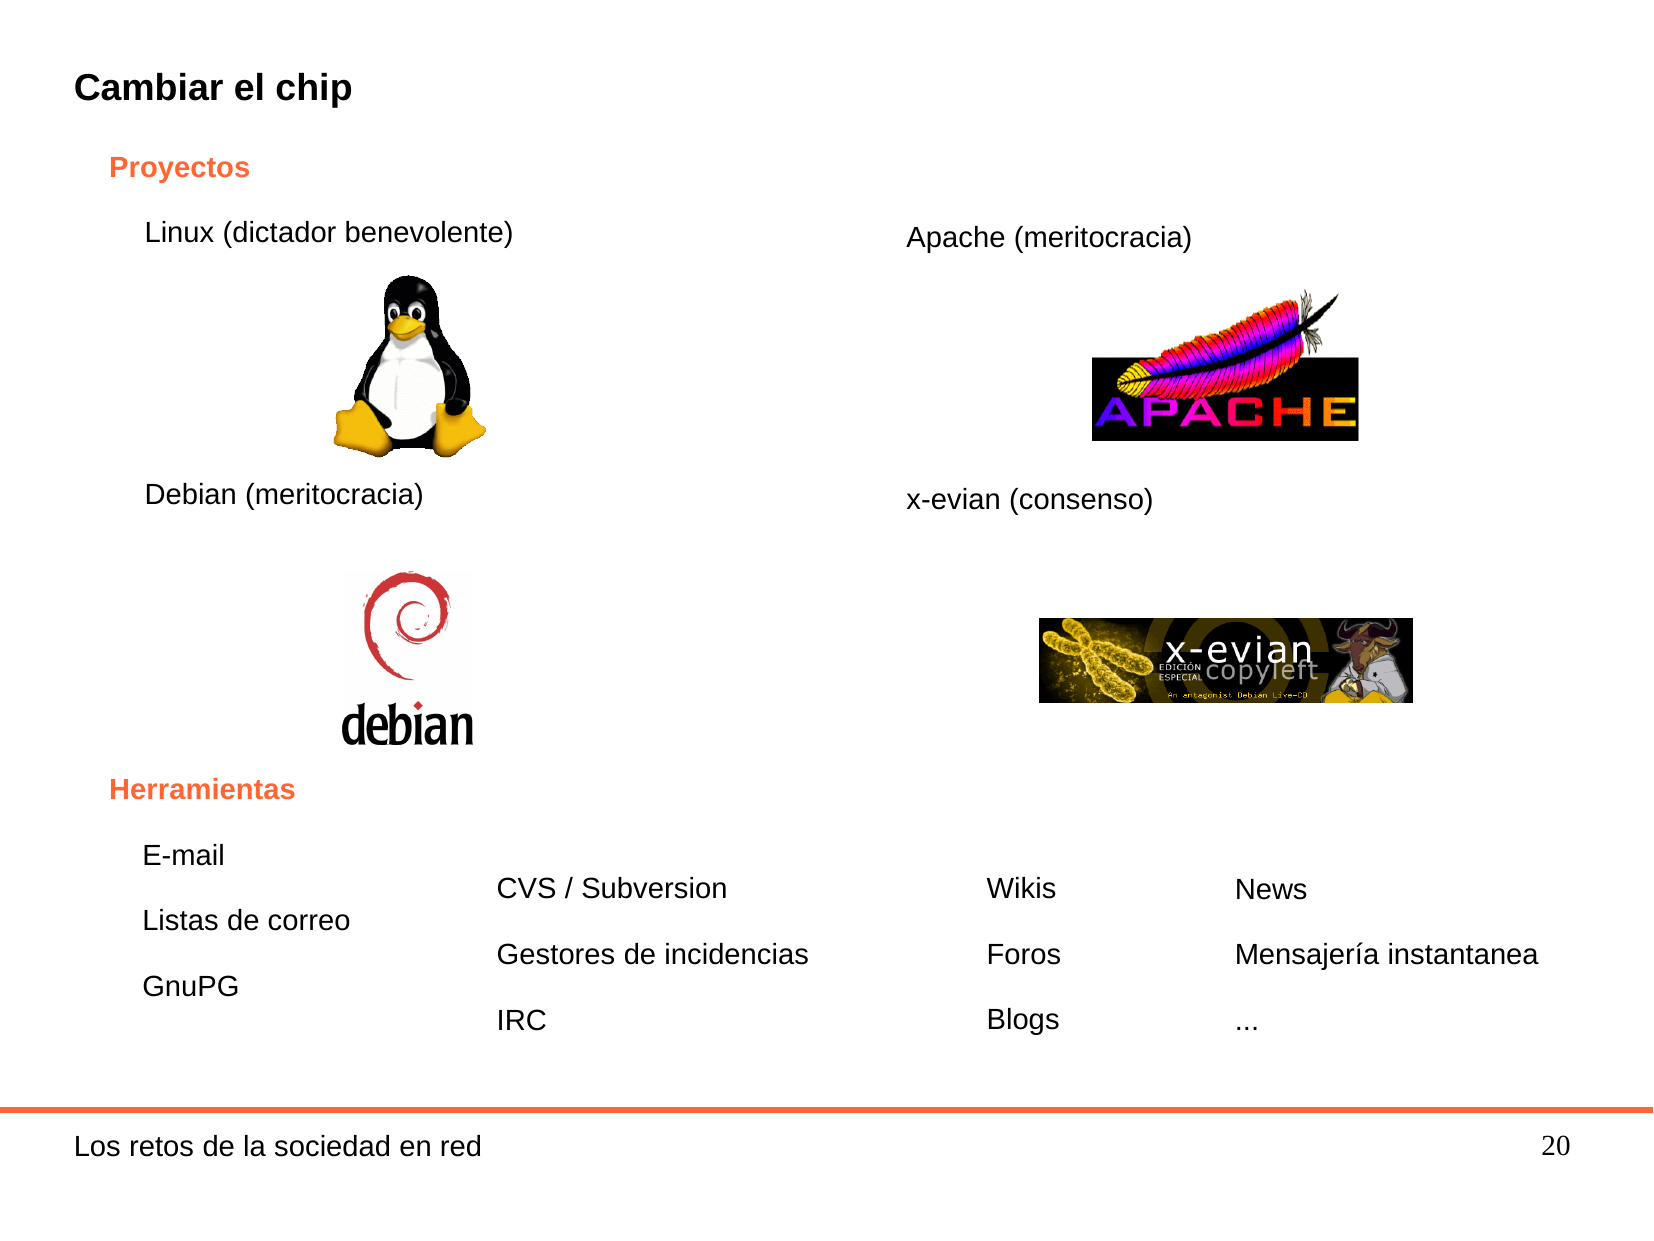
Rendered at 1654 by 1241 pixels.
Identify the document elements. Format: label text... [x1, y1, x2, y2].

picture [1039, 618, 1413, 703]
text_box Cambiar el chip Proyectos Linux (dictador benevolente) Debian (meritocracia) Herramientas E-mail Listas de correo GnuPG [59, 59, 1211, 1086]
text_box CVS / Subversion Gestores de incidencias IRC [413, 865, 934, 1052]
text_box Apache (meritocracia) x-evian (consenso) [820, 180, 1353, 607]
text_box News Mensajería instantanea ... [1151, 865, 1601, 1052]
picture [1353, 236, 1359, 502]
picture [318, 253, 518, 473]
picture [342, 571, 473, 745]
text_box Wikis Foros Blogs [934, 865, 1151, 1052]
text_box Los retos de la sociedad en red [59, 1122, 975, 1172]
